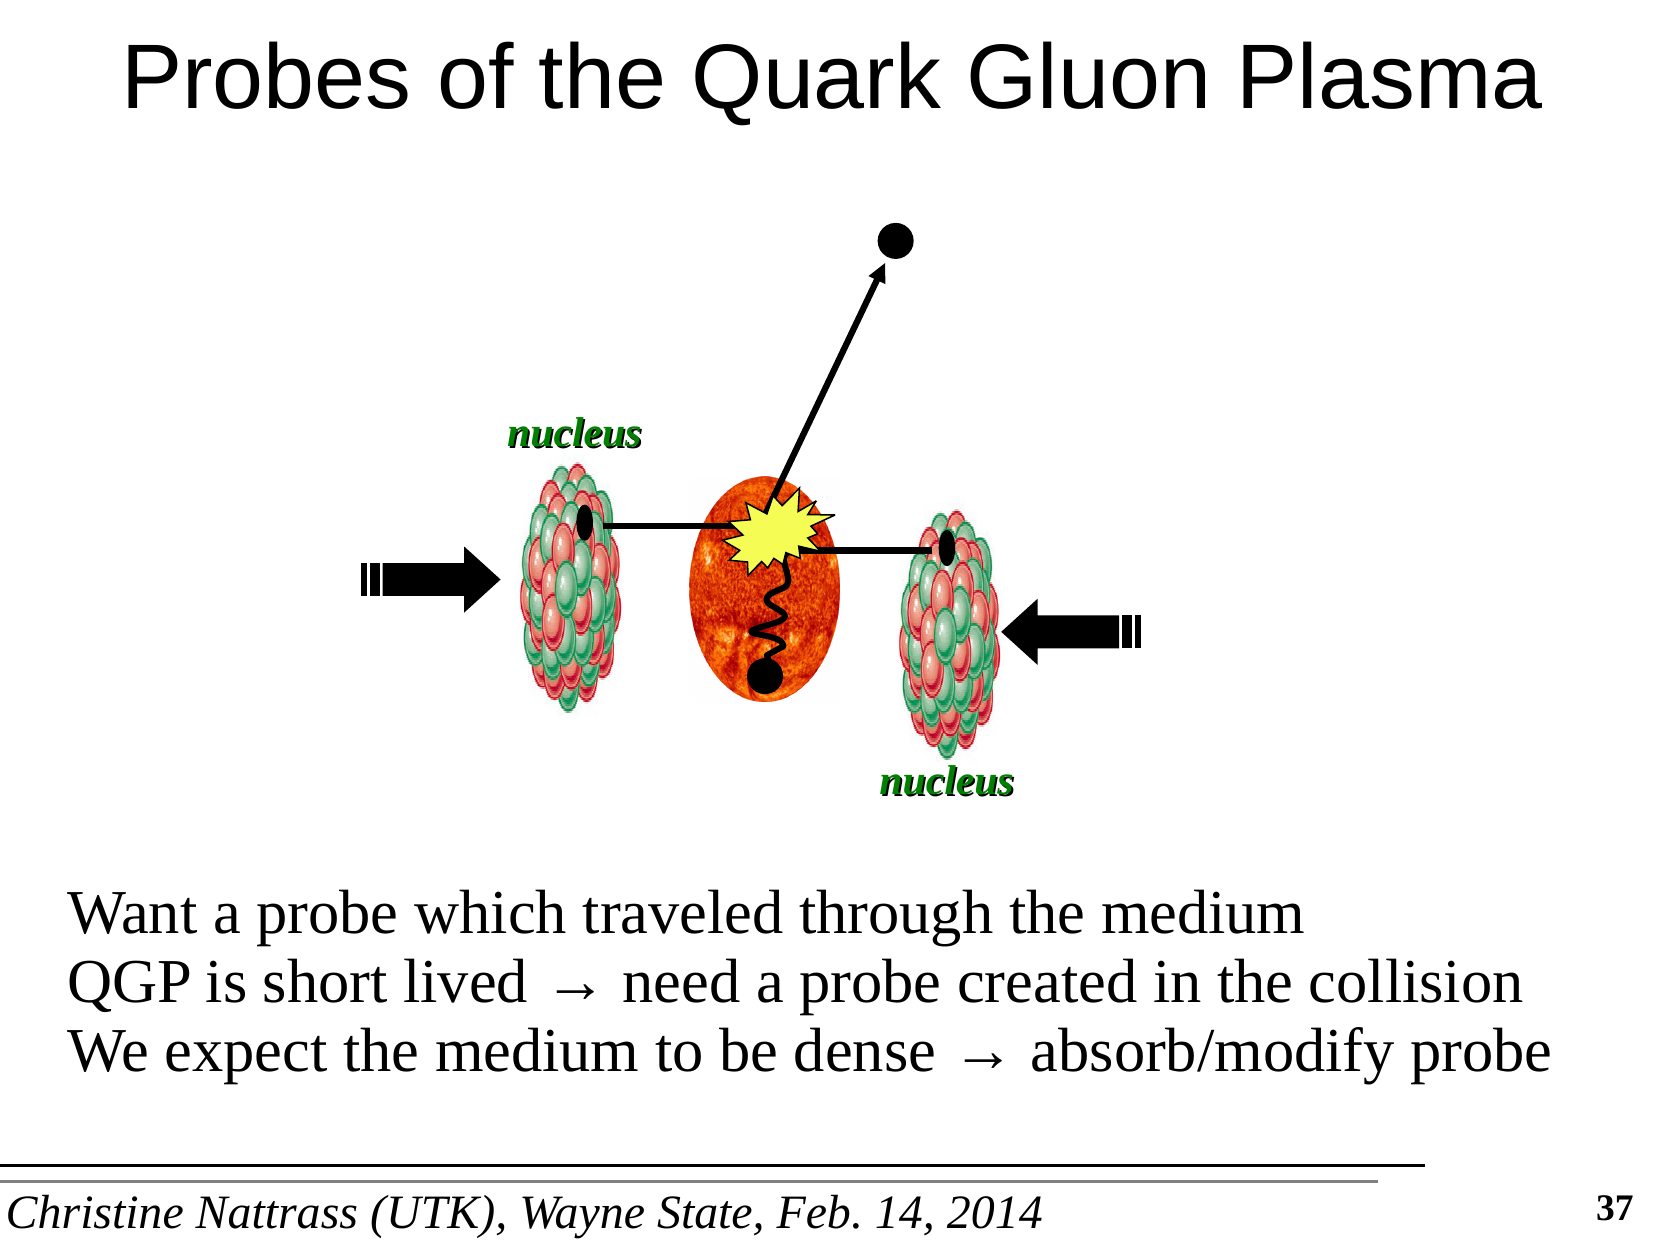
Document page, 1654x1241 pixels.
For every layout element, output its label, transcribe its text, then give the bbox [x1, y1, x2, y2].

text_box [383, 548, 500, 611]
picture [689, 476, 779, 523]
text_box nucleus [492, 401, 657, 464]
text_box [370, 564, 379, 595]
text_box [1002, 600, 1119, 664]
title Probes of the Quark Gluon Plasma [88, 7, 1577, 147]
text_box [1123, 616, 1131, 647]
text_box [747, 658, 783, 694]
text_box [362, 564, 366, 595]
picture [518, 464, 624, 719]
picture [777, 476, 840, 547]
text_box [1136, 616, 1140, 647]
text_box [577, 505, 593, 540]
picture [689, 529, 840, 702]
text_box [878, 223, 913, 259]
text_box nucleus [864, 749, 1029, 812]
text_box [939, 530, 955, 566]
picture [897, 495, 1003, 749]
text_box [722, 488, 836, 576]
text_box Want a probe which traveled through the medium QGP is short lived → need a probe created in the collision We expect the medium to be dense → absorb/modify probe [52, 869, 1628, 1094]
